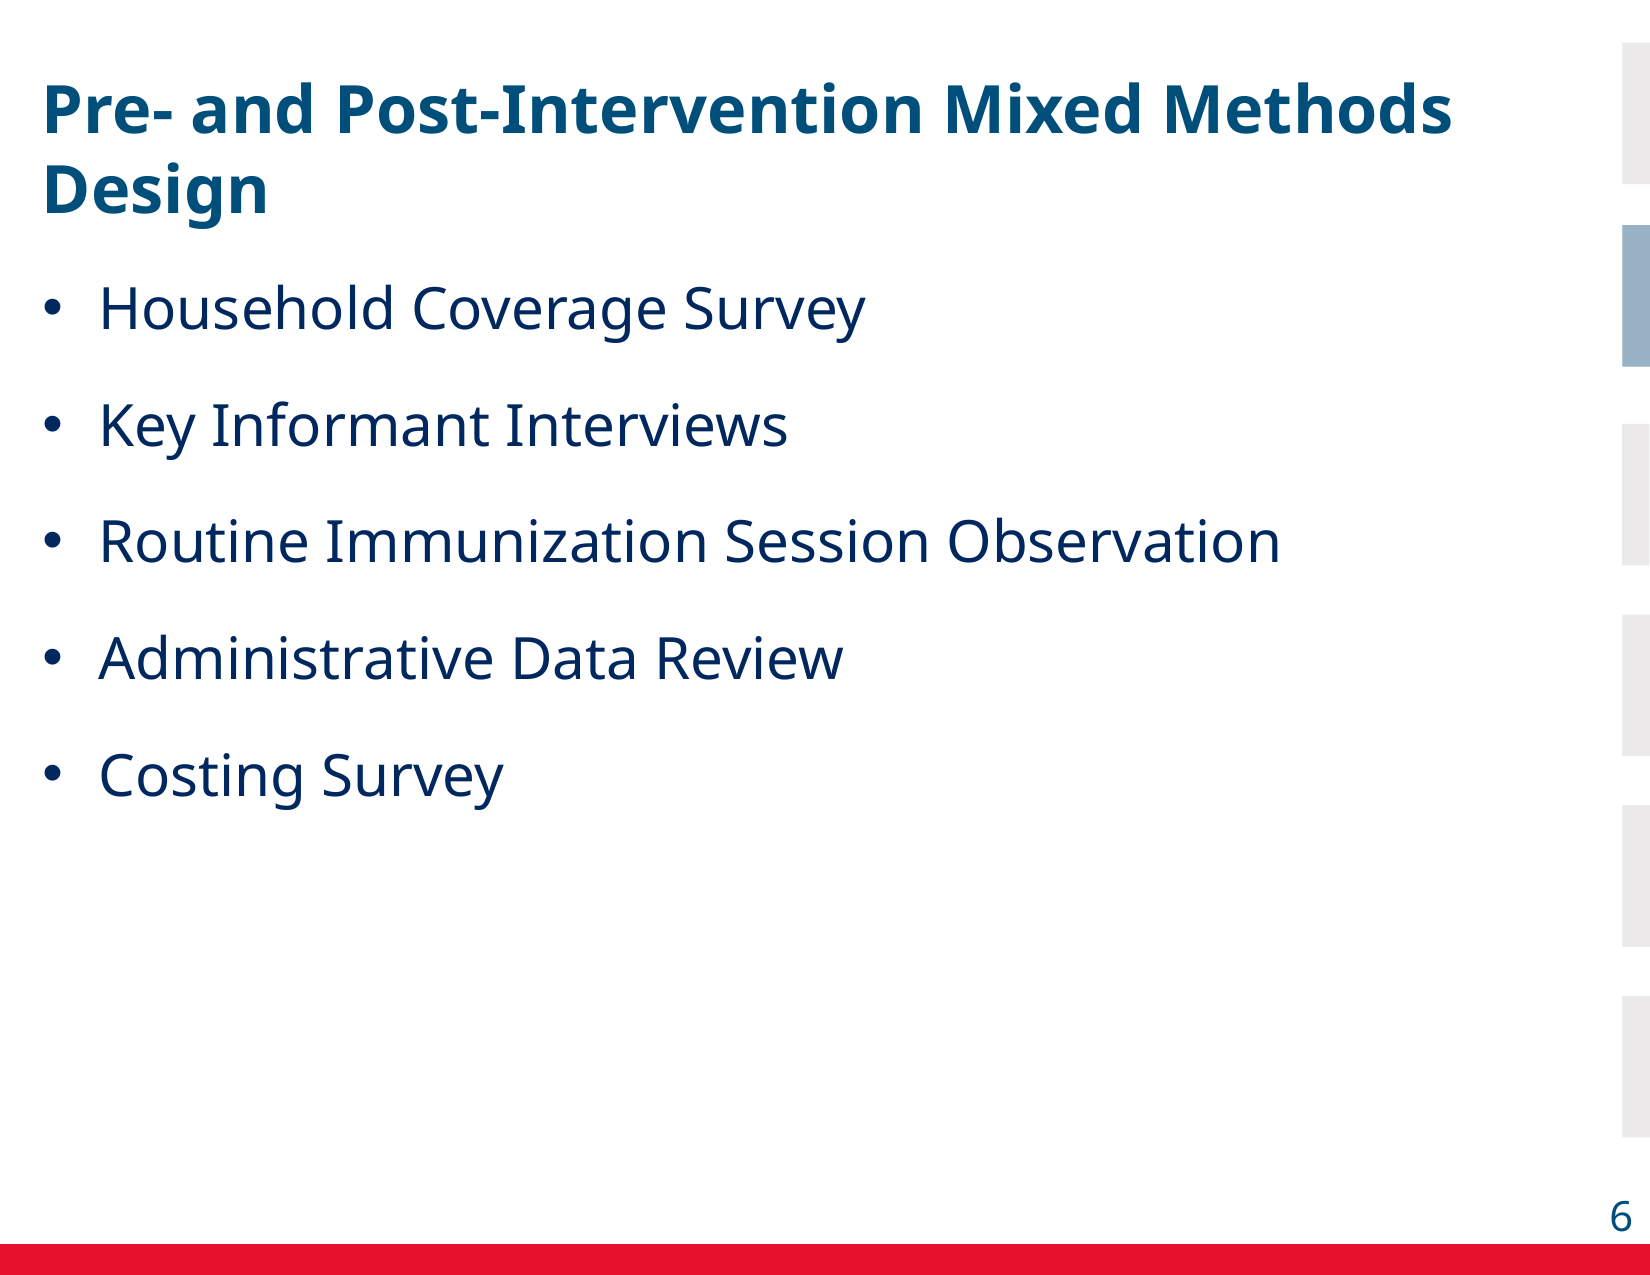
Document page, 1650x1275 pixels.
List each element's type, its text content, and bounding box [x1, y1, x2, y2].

title Pre- and Post-Intervention Mixed Methods Design [24, 53, 1613, 241]
list Household Coverage Survey Key Informant Interviews Routine Immunization Session Observation Administrative Data Review Costing Survey [25, 228, 1550, 617]
text_box <number> [1265, 1181, 1650, 1250]
